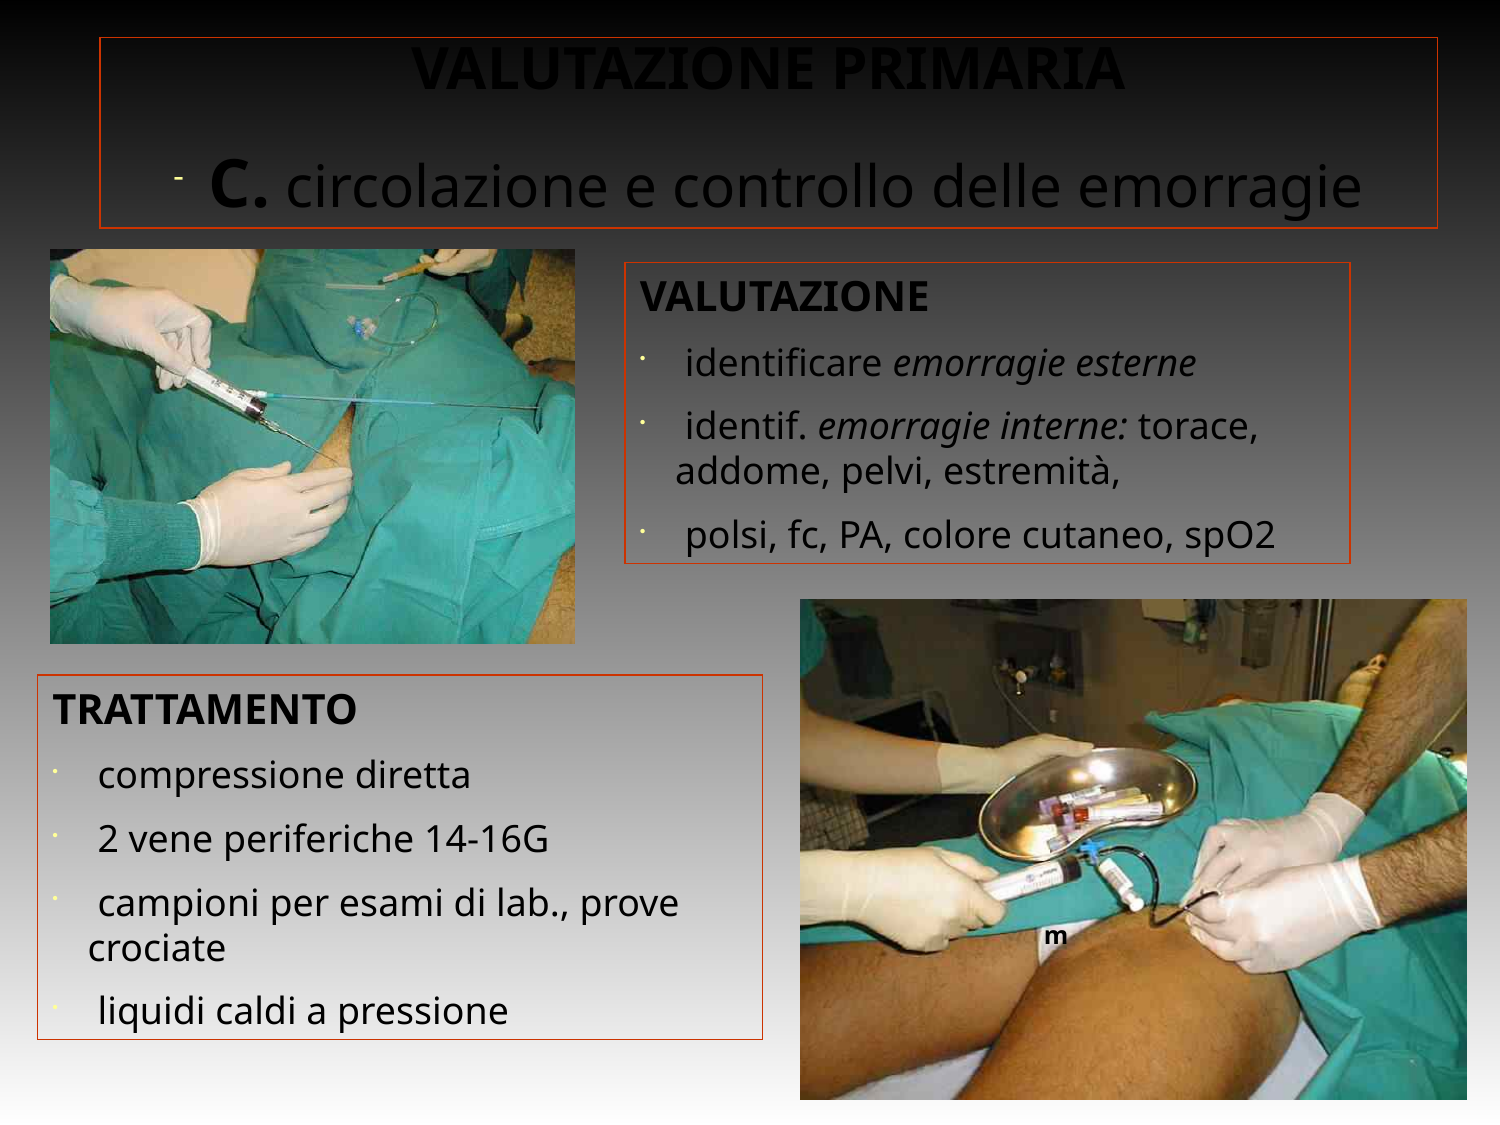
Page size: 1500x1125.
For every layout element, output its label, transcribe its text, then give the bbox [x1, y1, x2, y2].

text_box VALUTAZIONE PRIMARIA C. circolazione e controllo delle emorragie [99, 37, 1438, 229]
text_box TRATTAMENTO compressione diretta 2 vene periferiche 14-16G campioni per esami di lab., prove crociate liquidi caldi a pressione [37, 675, 763, 1040]
text_box m [999, 912, 1113, 958]
text_box VALUTAZIONE identificare emorragie esterne identif. emorragie interne: torace, addome, pelvi, estremità, polsi, fc, PA, colore cutaneo, spO2 [624, 262, 1350, 564]
picture [800, 599, 1467, 1100]
picture [50, 249, 575, 644]
